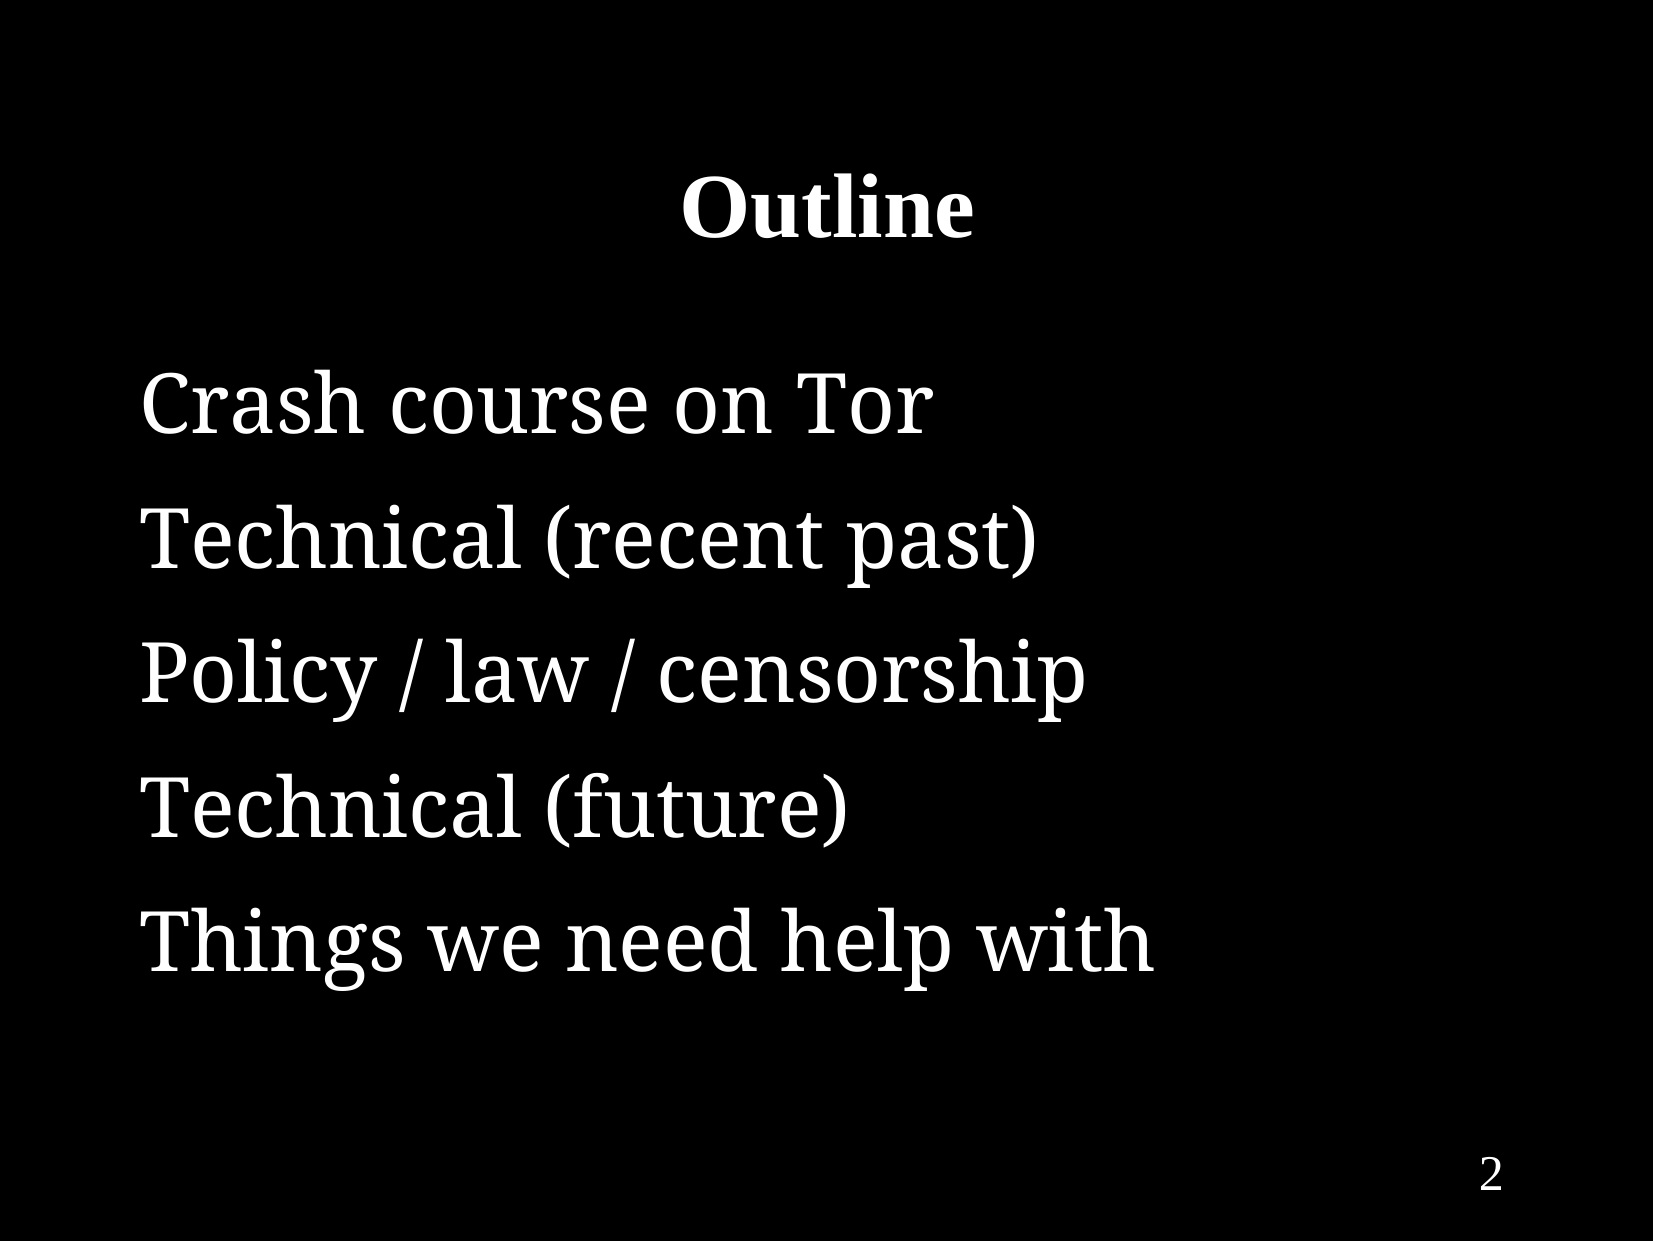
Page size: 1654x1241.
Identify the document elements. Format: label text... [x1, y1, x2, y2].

list Crash course on Tor Technical (recent past) Policy / law / censorship Technical (future) Things we need help with [121, 344, 1534, 1127]
title Outline [121, 102, 1534, 311]
